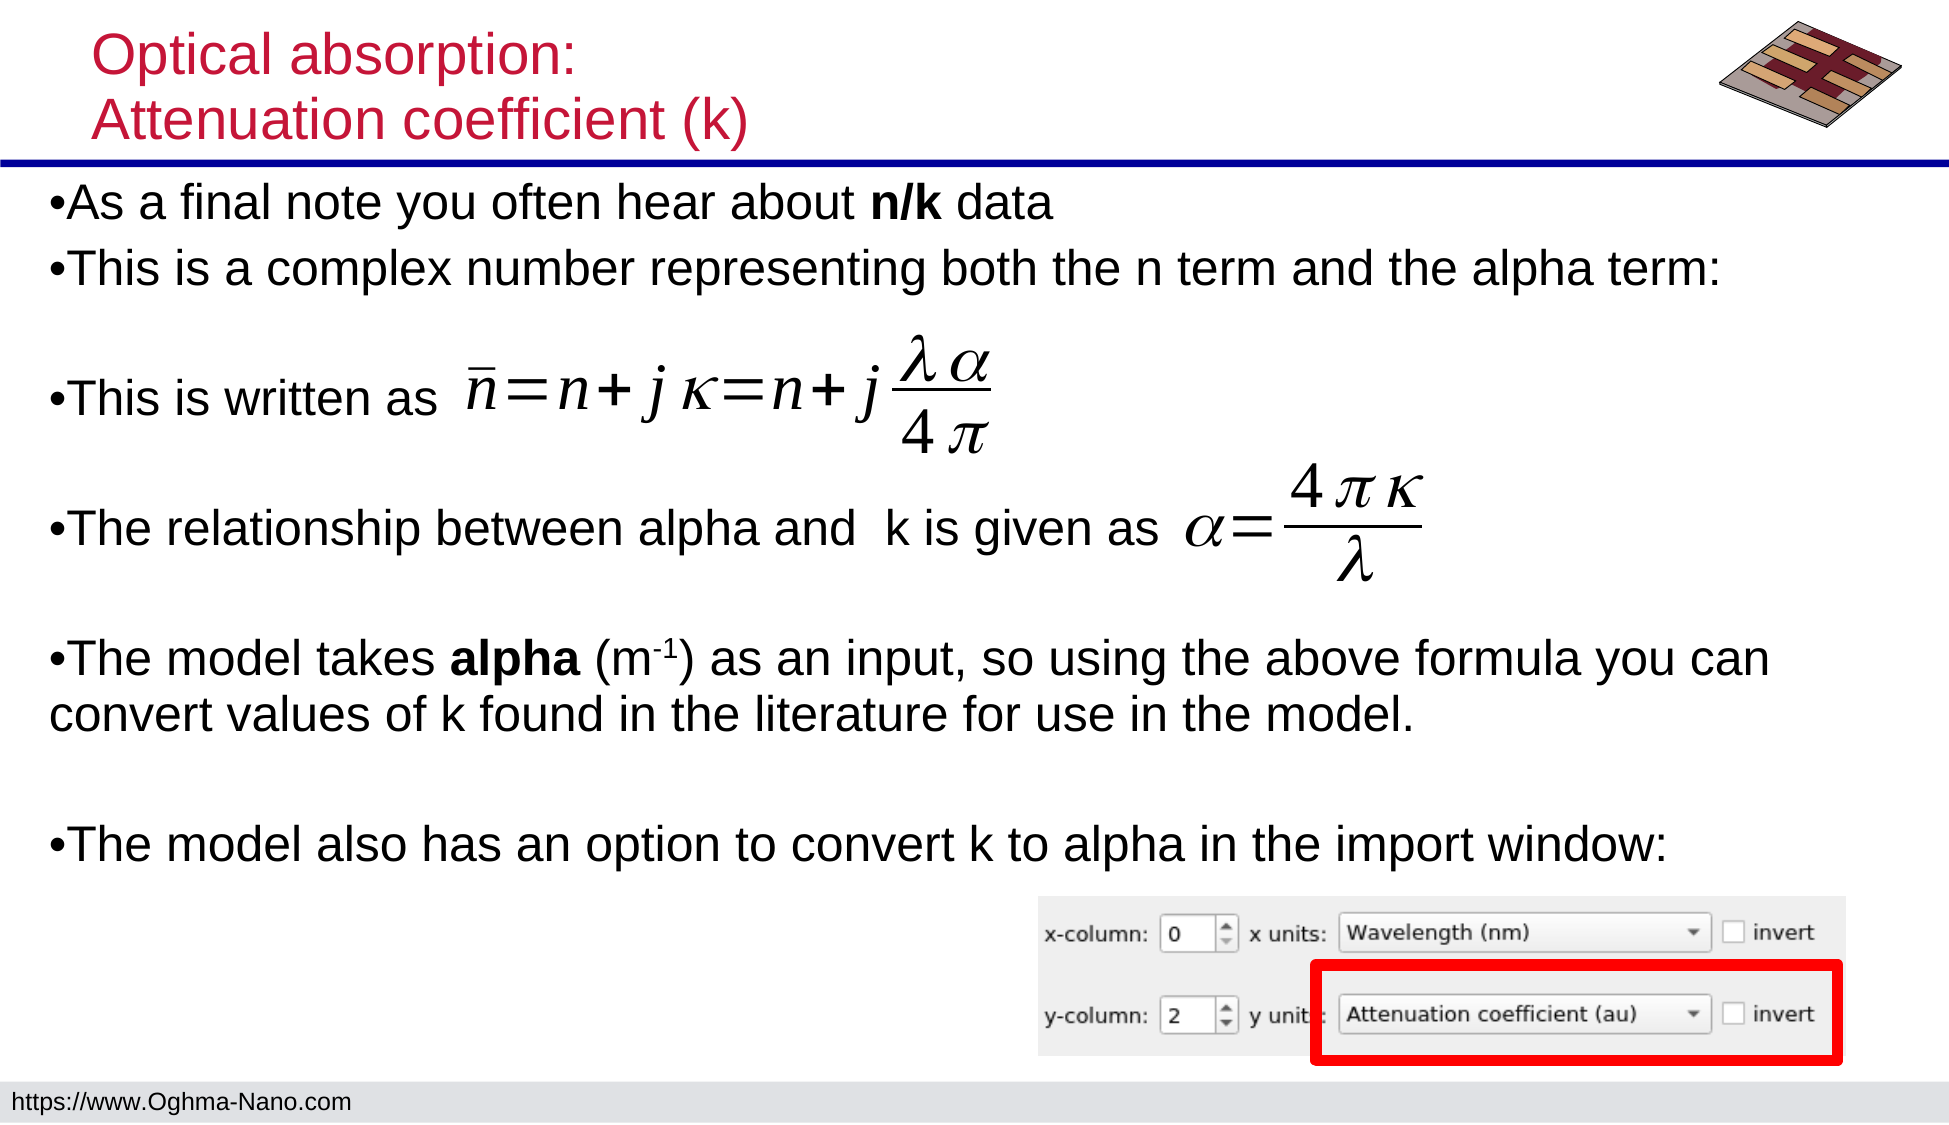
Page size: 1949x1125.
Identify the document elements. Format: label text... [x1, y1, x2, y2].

picture [1038, 896, 1846, 1056]
list As a final note you often hear about n/k data This is a complex number representing both the n term and the alpha term: This is written as The relationship between alpha and k is given as The model takes alpha (m-1) as an input, so using the above formula you can convert values of k found in the literature for use in the model. The model also has an option to convert k to alpha in the import window: [48, 174, 1949, 938]
chart [459, 331, 1002, 469]
title Optical absorption: Attenuation coefficient (k) [76, 14, 1685, 160]
picture [1322, 971, 1832, 1055]
chart [1174, 448, 1432, 586]
